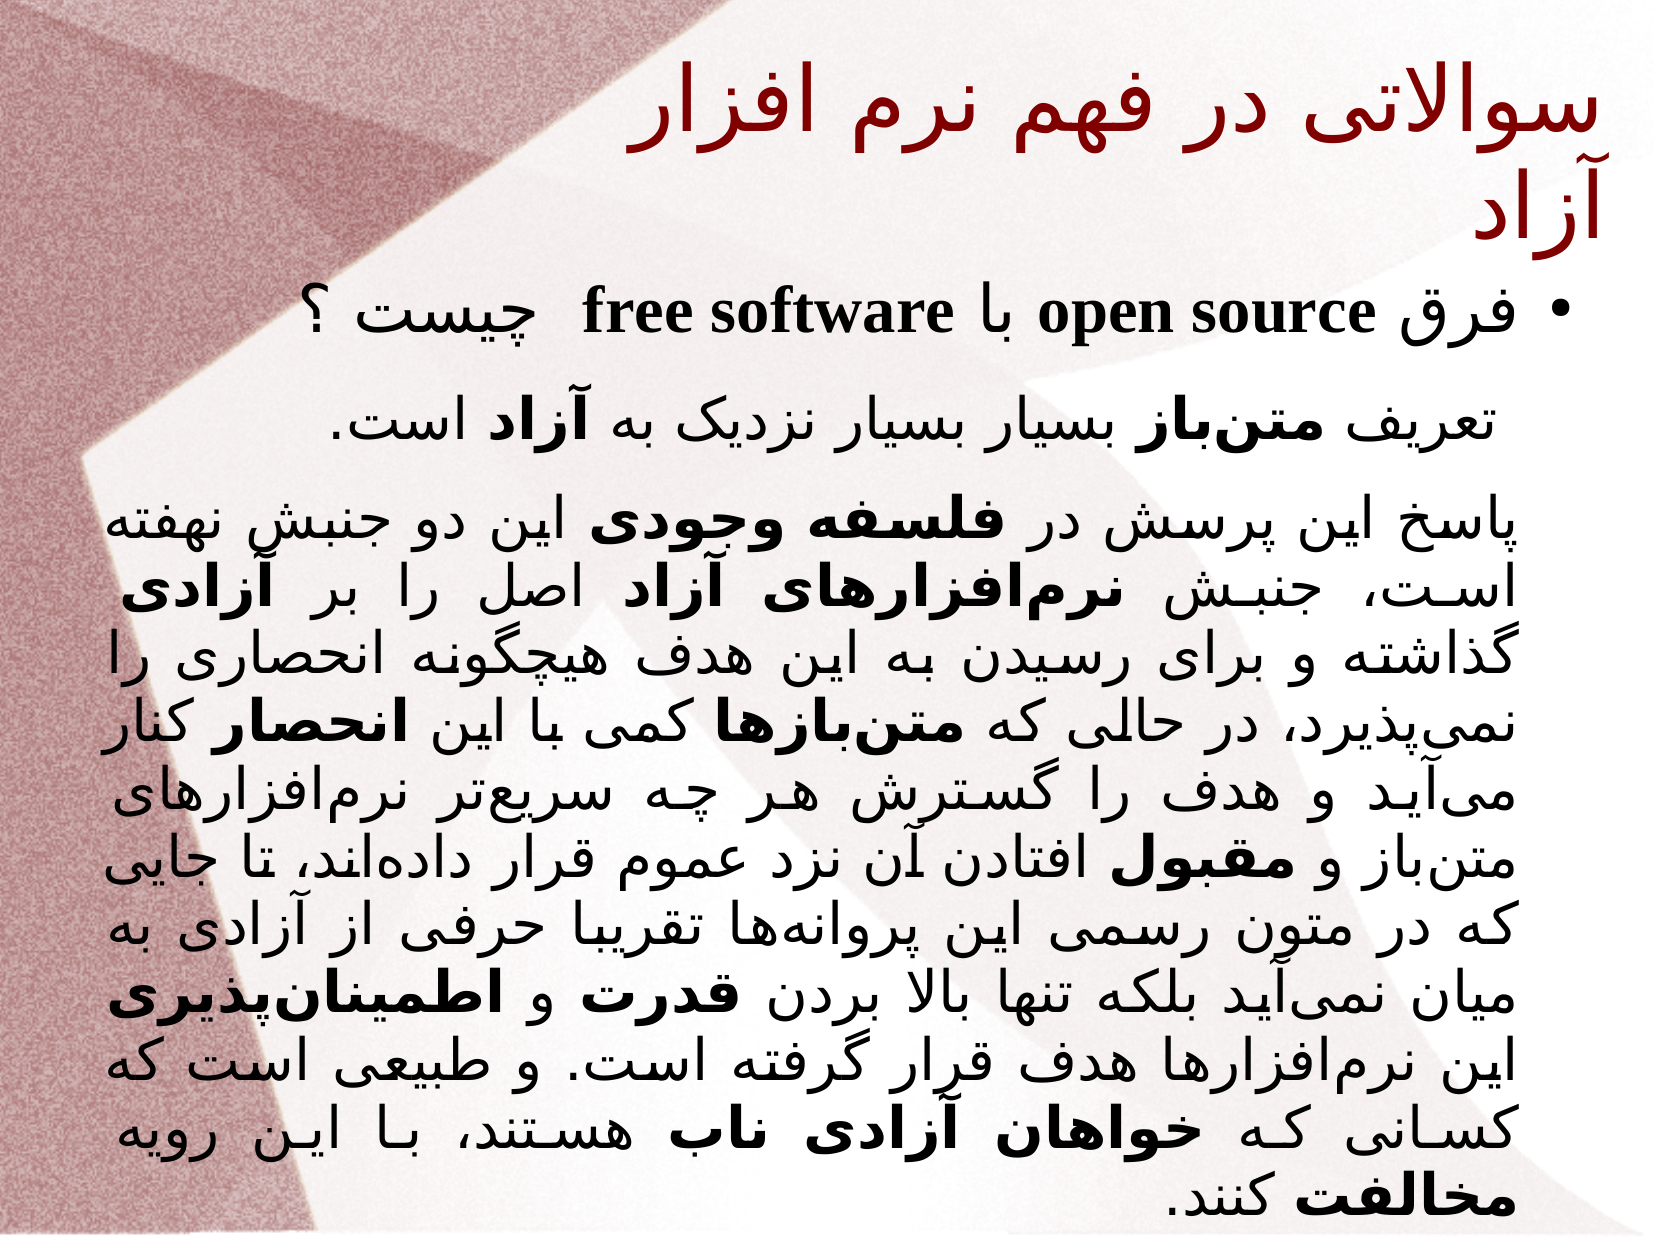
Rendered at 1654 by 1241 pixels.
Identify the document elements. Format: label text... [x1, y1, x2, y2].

picture [0, 0, 1654, 1241]
list فرق open source با free software چیست ؟ تعریف متن‌باز بسیار بسیار نزدیک به آزاد است. پاسخ این پرسش در فلسفه وجودی این دو جنبش نهفته است، جنبش نرم‌افزارهای آزاد اصل را بر آزادی گذاشته و برای رسیدن به این هدف هیچگونه انحصاری را نمی‌پذیرد، در حالی که متن‌بازها کمی با این انحصار کنار می‌آید و هدف را گسترش هر چه سریع‌تر نرم‌افزارهای متن‌باز و مقبول افتادن آن نزد عموم قرار داده‌اند، تا جایی که در متون رسمی این پروانه‌ها تقریبا حرفی از آزادی به میان نمی‌آید بلکه تنها بالا بردن قدرت و اطمینان‌پذیری این نر‌م‌افزارها هدف قرار گرفته است. و طبیعی است که کسانی که خواهان آزادی ناب هستند، با این رویه مخالفت کنند. [101, 270, 1591, 1241]
title سوالاتی در فهم نرم افزار آزاد [596, 49, 1607, 257]
